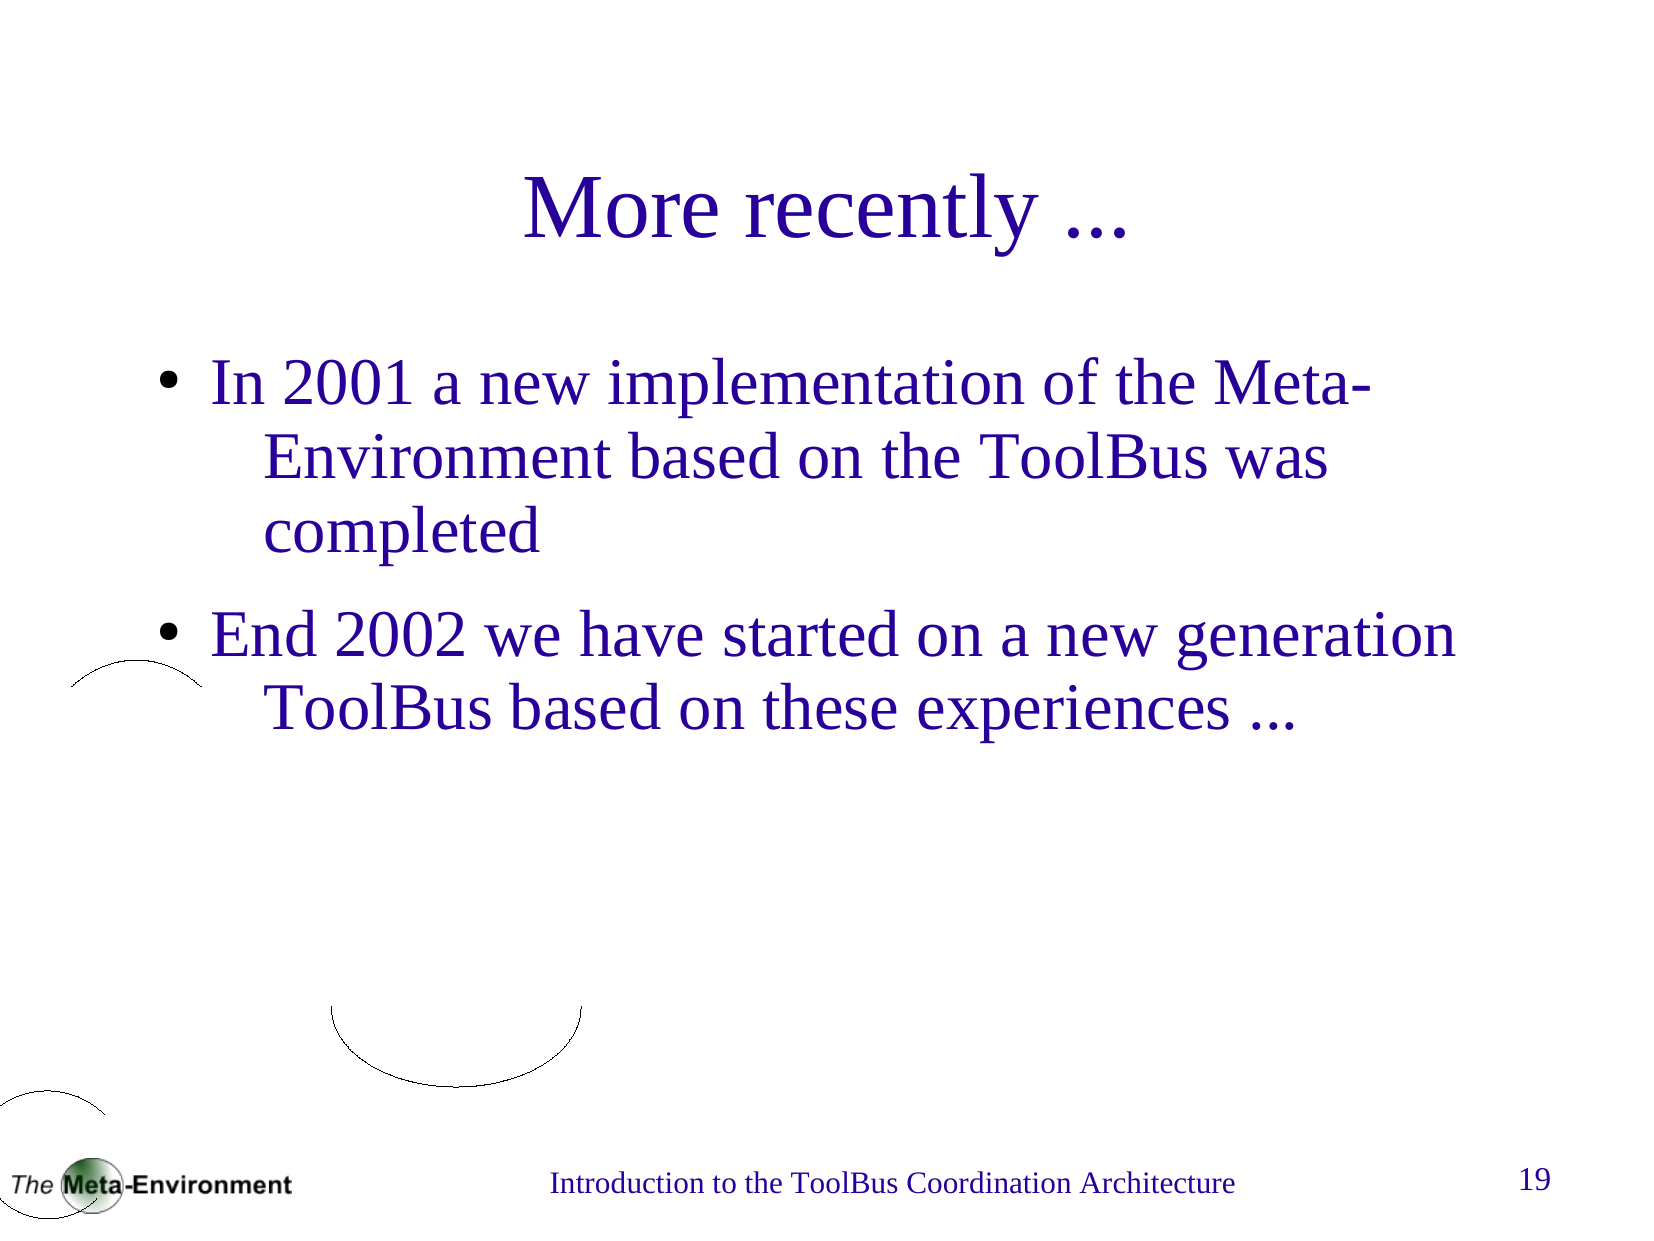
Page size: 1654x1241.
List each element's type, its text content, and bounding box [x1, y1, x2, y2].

list In 2001 a new implementation of the Meta-Environment based on the ToolBus was completed End 2002 we have started on a new generation ToolBus based on these experiences ... [121, 344, 1534, 1127]
picture [12, 1158, 292, 1214]
title More recently ... [121, 102, 1534, 311]
